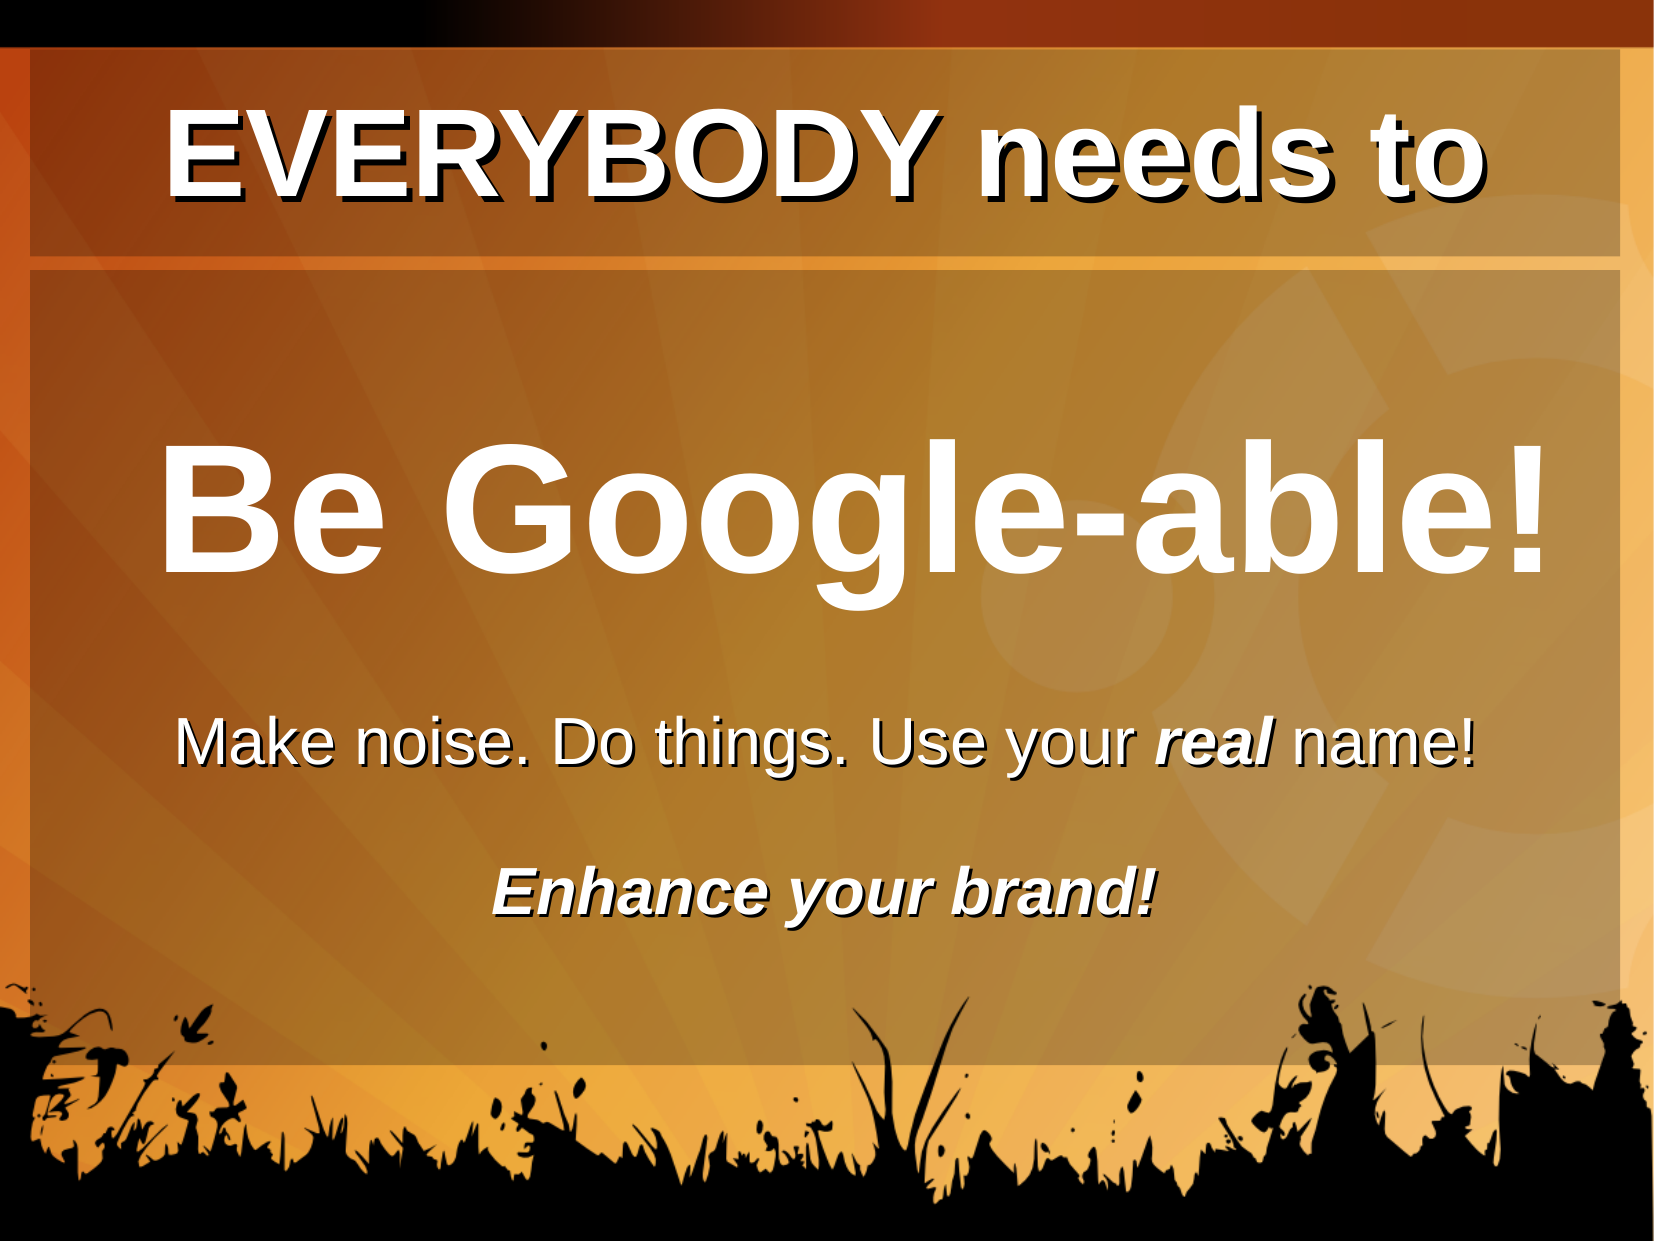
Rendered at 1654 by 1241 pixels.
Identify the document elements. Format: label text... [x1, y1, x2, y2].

picture [0, 0, 1654, 1241]
title EVERYBODY needs to [30, 49, 1621, 257]
subtitle Be Google-able! Make noise. Do things. Use your real name! Enhance your brand! [30, 270, 1621, 1066]
